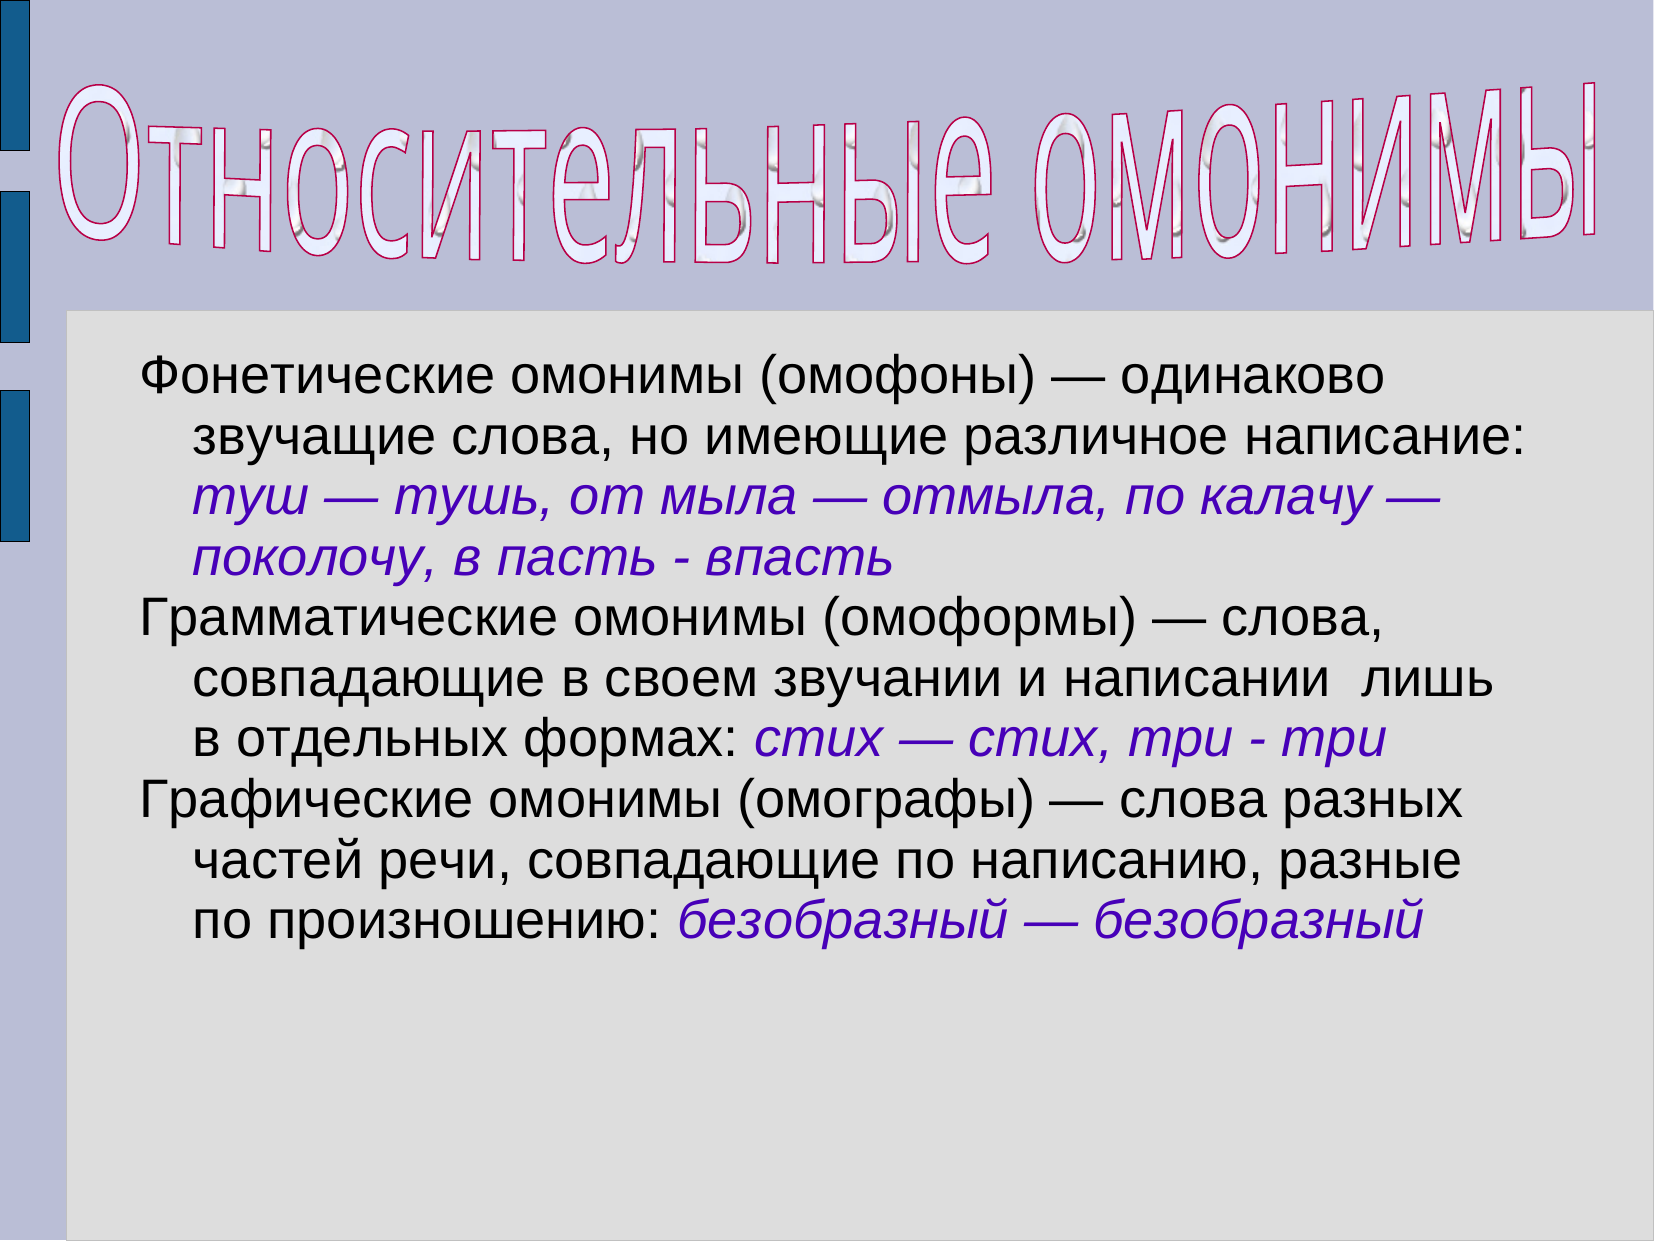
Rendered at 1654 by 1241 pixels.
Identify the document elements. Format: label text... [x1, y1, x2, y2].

text_box Относительные омонимы [907, 121, 919, 262]
text_box Относительные омонимы [767, 124, 825, 264]
list Фонетические омонимы (омофоны) — одинаково звучащие слова, но имеющие различное написание: туш — тушь, от мыла — отмыла, по калачу — поколочу, в пасть - впасть Грамматические омонимы (омоформы) — слова, совпадающие в своем звучании и написании лишь в отдельных формах: стих — стих, три - три Графические омонимы (омографы) — слова разных частей речи, совпадающие по написанию, разные по произношению: безобразный — безобразный [121, 344, 1534, 1164]
text_box Относительные омонимы [1035, 113, 1096, 263]
text_box Относительные омонимы [1520, 87, 1573, 239]
text_box Относительные омонимы [1198, 104, 1259, 259]
text_box Относительные омонимы [287, 128, 348, 256]
text_box Относительные омонимы [1430, 89, 1501, 245]
text_box Относительные омонимы [1112, 110, 1182, 260]
text_box Относительные омонимы [422, 130, 481, 260]
text_box Относительные омонимы [553, 127, 609, 264]
text_box Относительные омонимы [695, 128, 751, 263]
text_box Относительные омонимы [844, 123, 897, 263]
text_box Относительные омонимы [1275, 100, 1333, 254]
text_box Относительные омонимы [935, 117, 991, 264]
text_box Относительные омонимы [148, 126, 202, 245]
text_box Относительные омонимы [213, 128, 271, 252]
text_box Относительные омонимы [615, 129, 676, 264]
text_box Относительные омонимы [360, 128, 409, 259]
text_box Относительные омонимы [59, 84, 139, 241]
text_box Относительные омонимы [1583, 82, 1595, 235]
text_box Относительные омонимы [492, 130, 546, 261]
text_box Относительные омонимы [1352, 95, 1410, 250]
